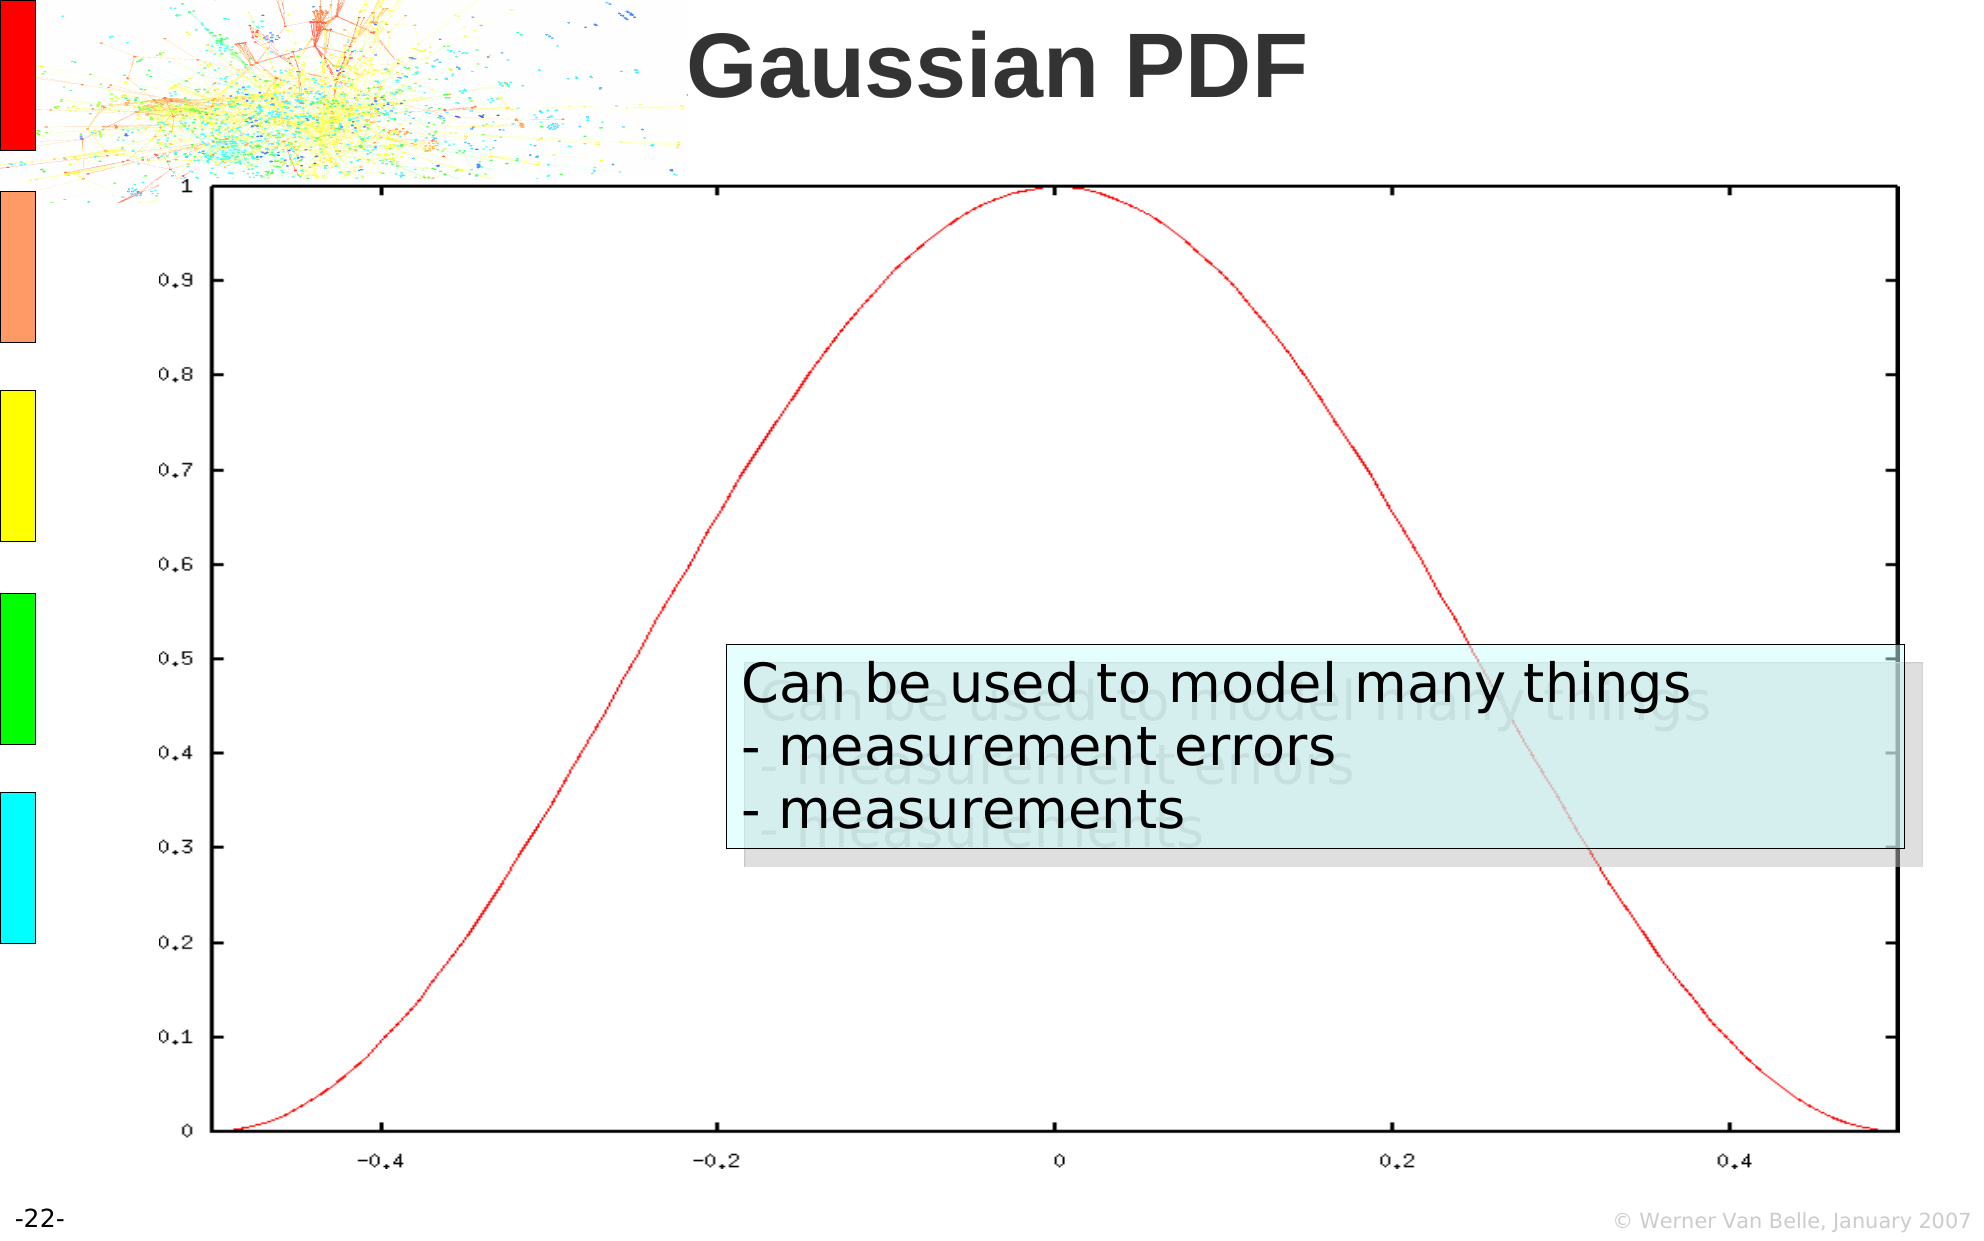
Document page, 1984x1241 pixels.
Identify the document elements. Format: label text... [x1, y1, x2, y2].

text_box Can be used to model many things - measurement errors - measurements [726, 644, 1905, 849]
title Gene Expression [0, 0, 688, 203]
title Gaussian PDF [150, 0, 1845, 133]
picture [159, 179, 1900, 1169]
